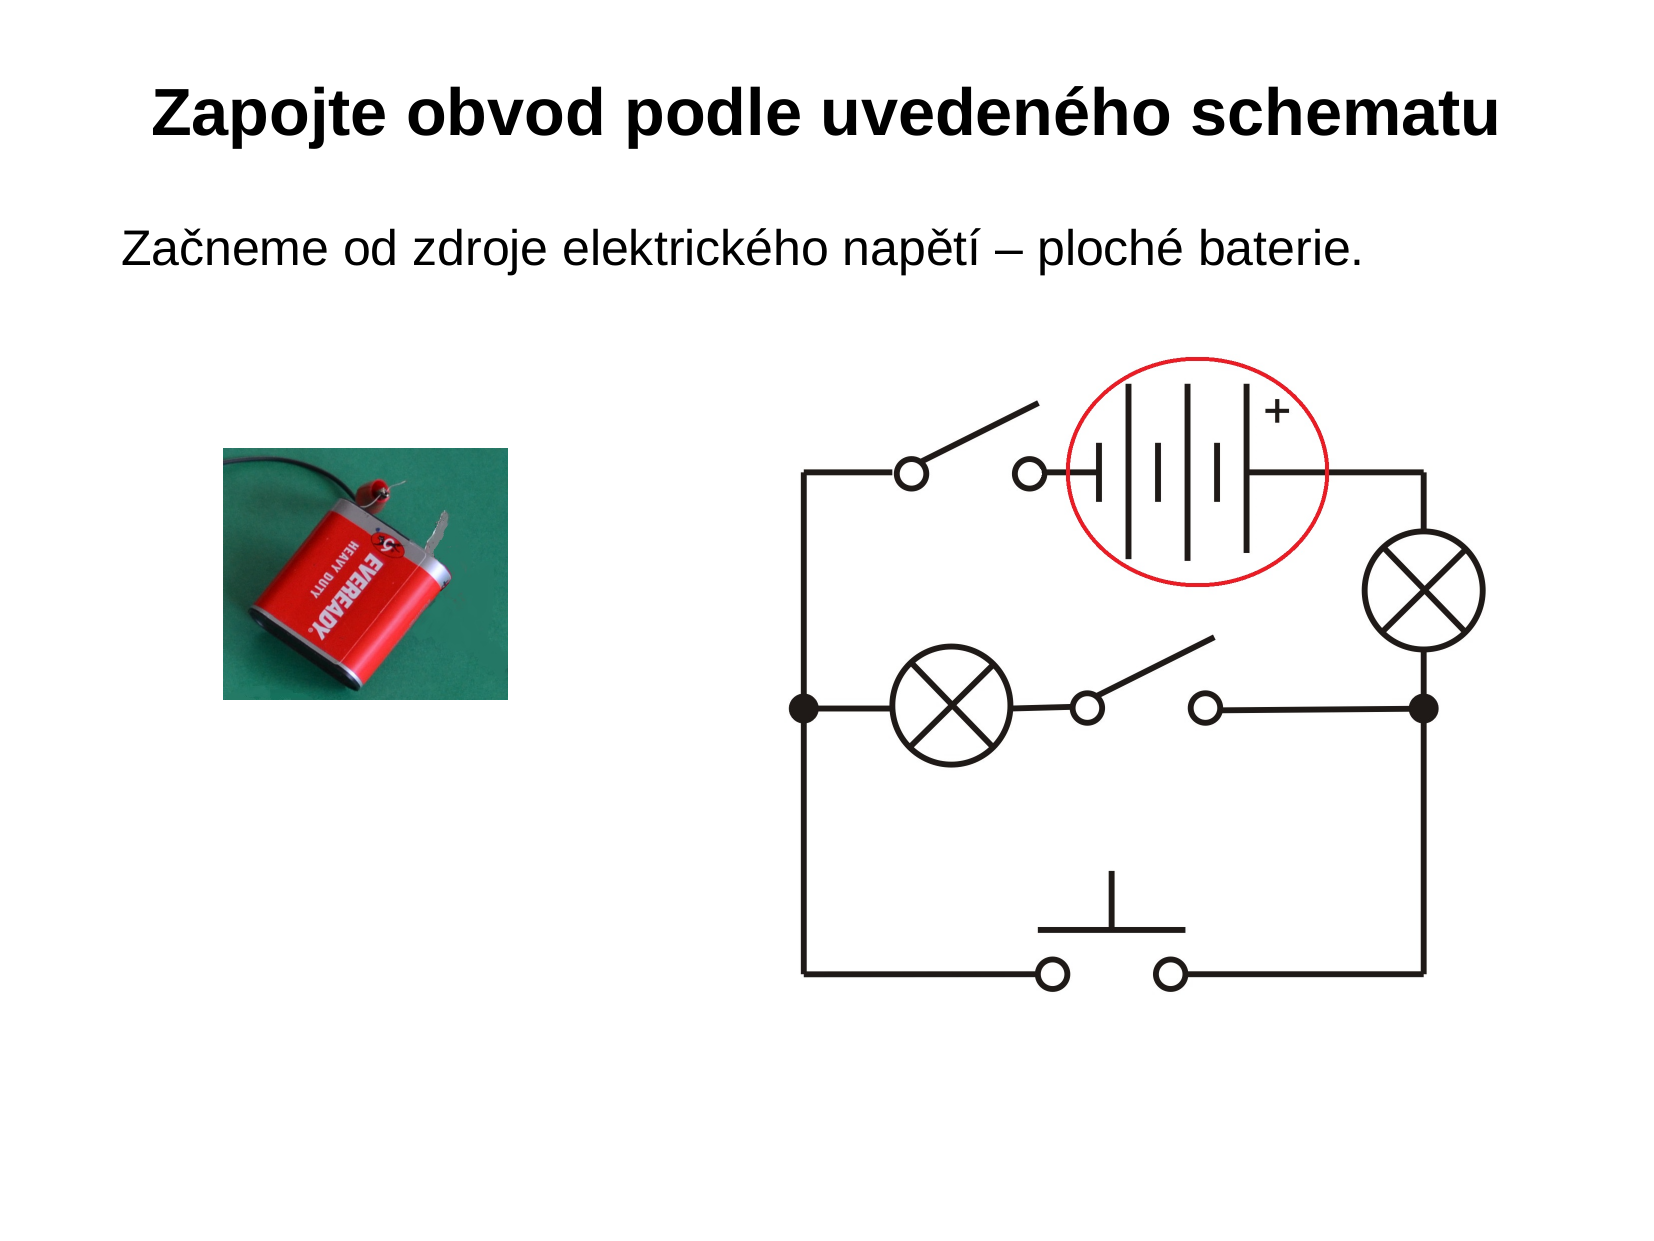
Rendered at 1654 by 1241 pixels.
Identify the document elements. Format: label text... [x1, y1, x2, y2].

subtitle [82, 335, 1607, 1055]
title Zapojte obvod podle uvedeného schematu [82, 47, 1571, 178]
picture [744, 354, 1512, 1004]
text_box Začneme od zdroje elektrického napětí – ploché baterie. [106, 212, 1607, 284]
picture [223, 448, 508, 700]
